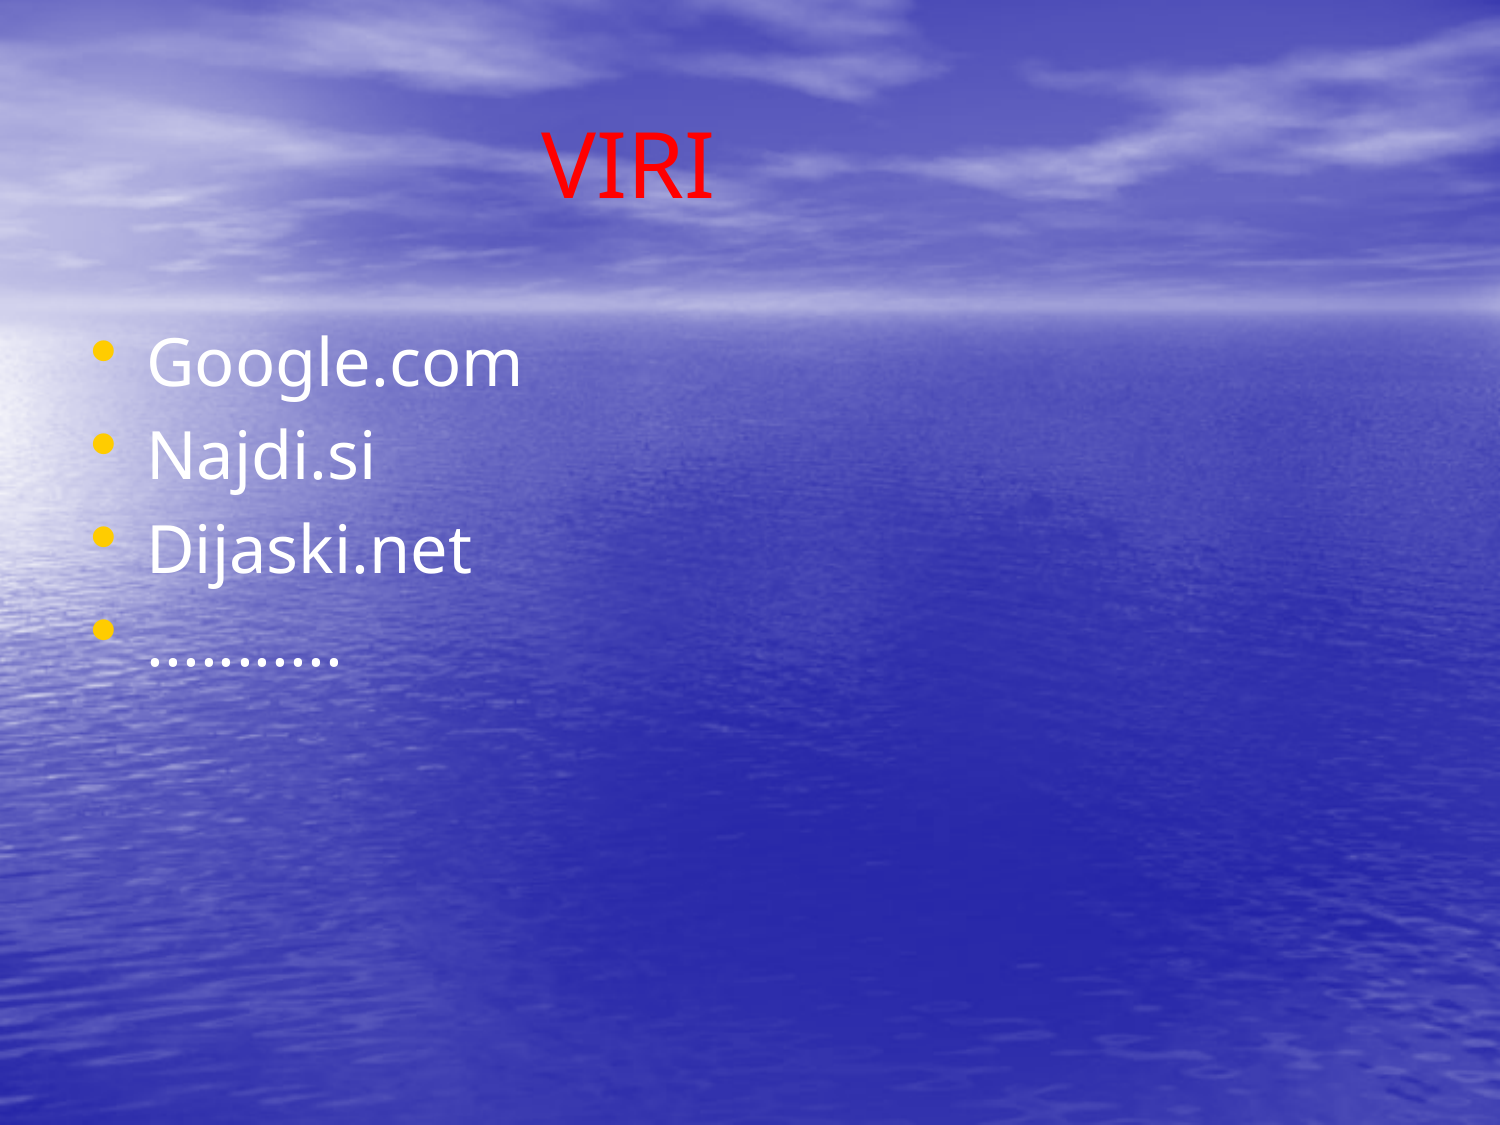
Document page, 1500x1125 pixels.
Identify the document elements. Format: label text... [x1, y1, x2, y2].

title VIRI [75, 47, 1425, 275]
list Google.com Najdi.si Dijaski.net ........... [75, 312, 1425, 988]
picture [0, 0, 1500, 1125]
